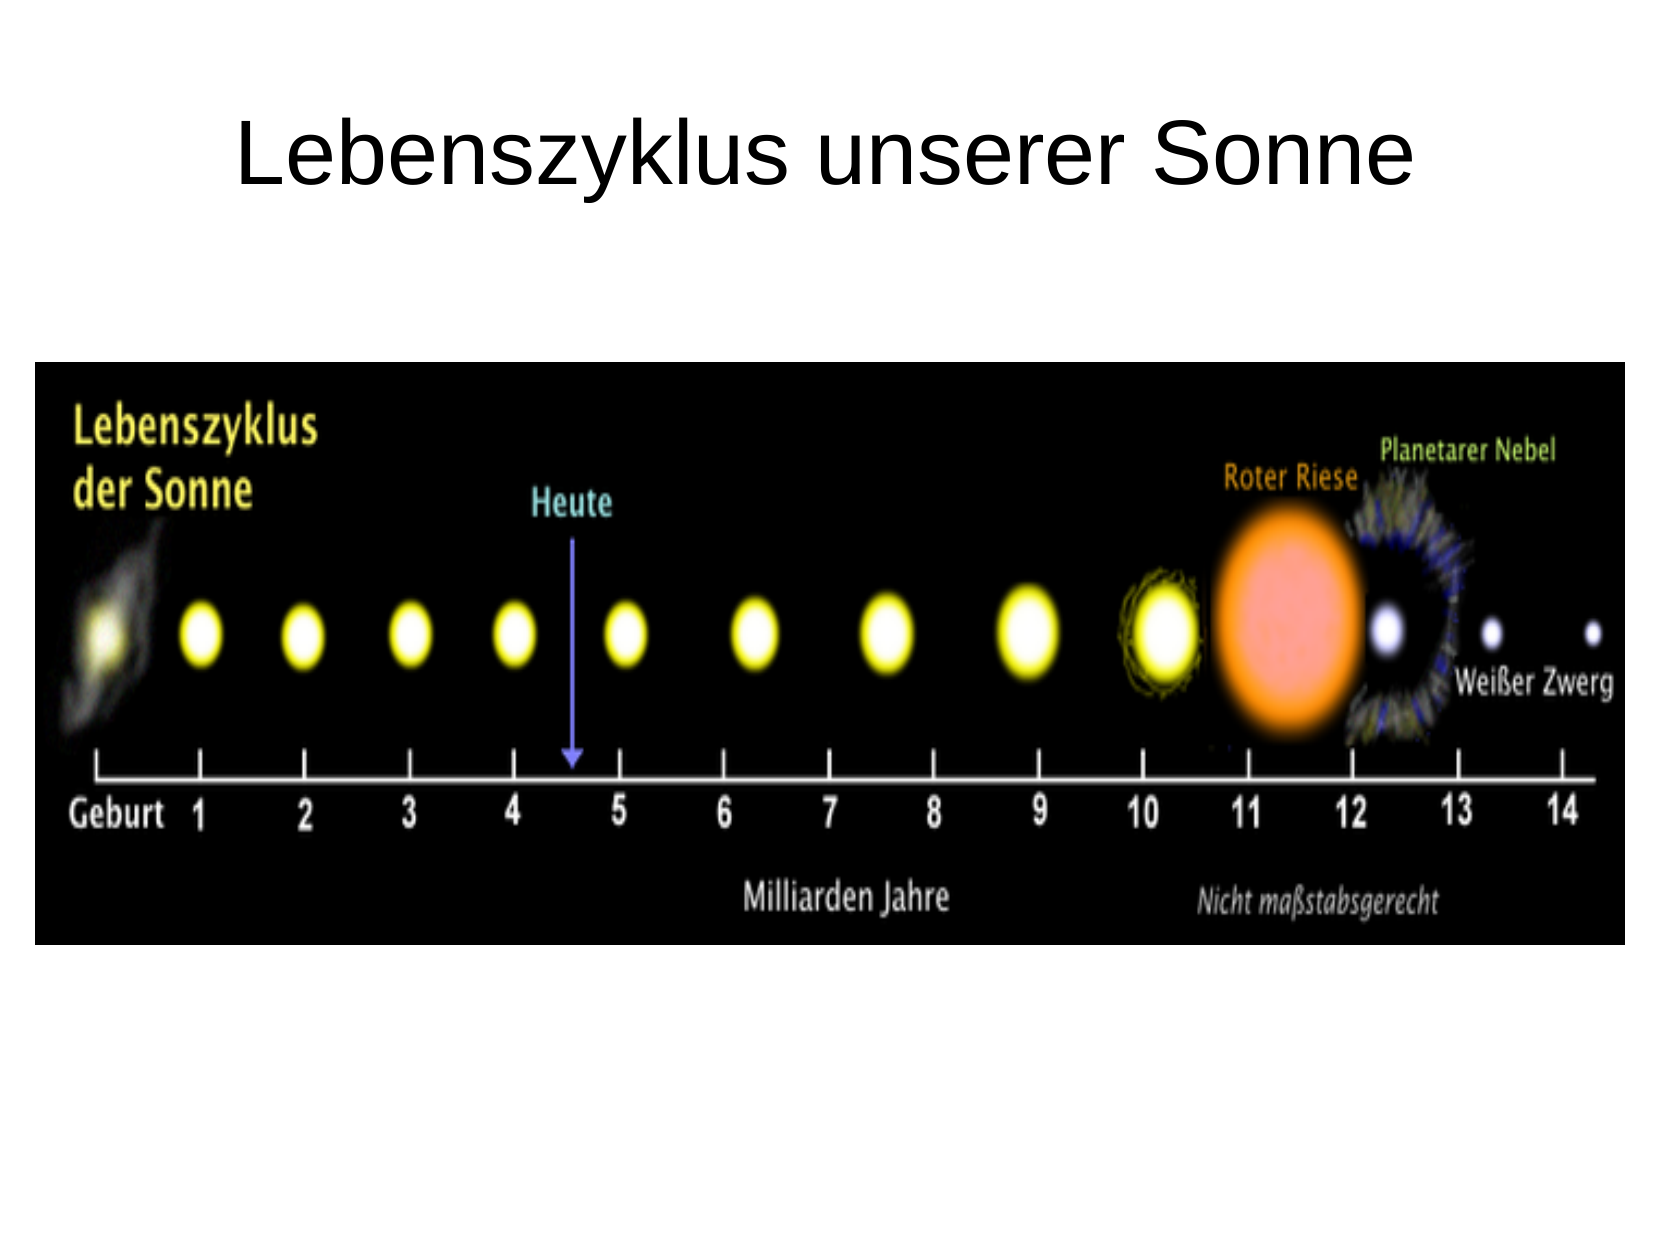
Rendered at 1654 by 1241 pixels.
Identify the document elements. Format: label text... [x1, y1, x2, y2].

picture [35, 362, 1625, 945]
title Lebenszyklus unserer Sonne [82, 49, 1571, 257]
